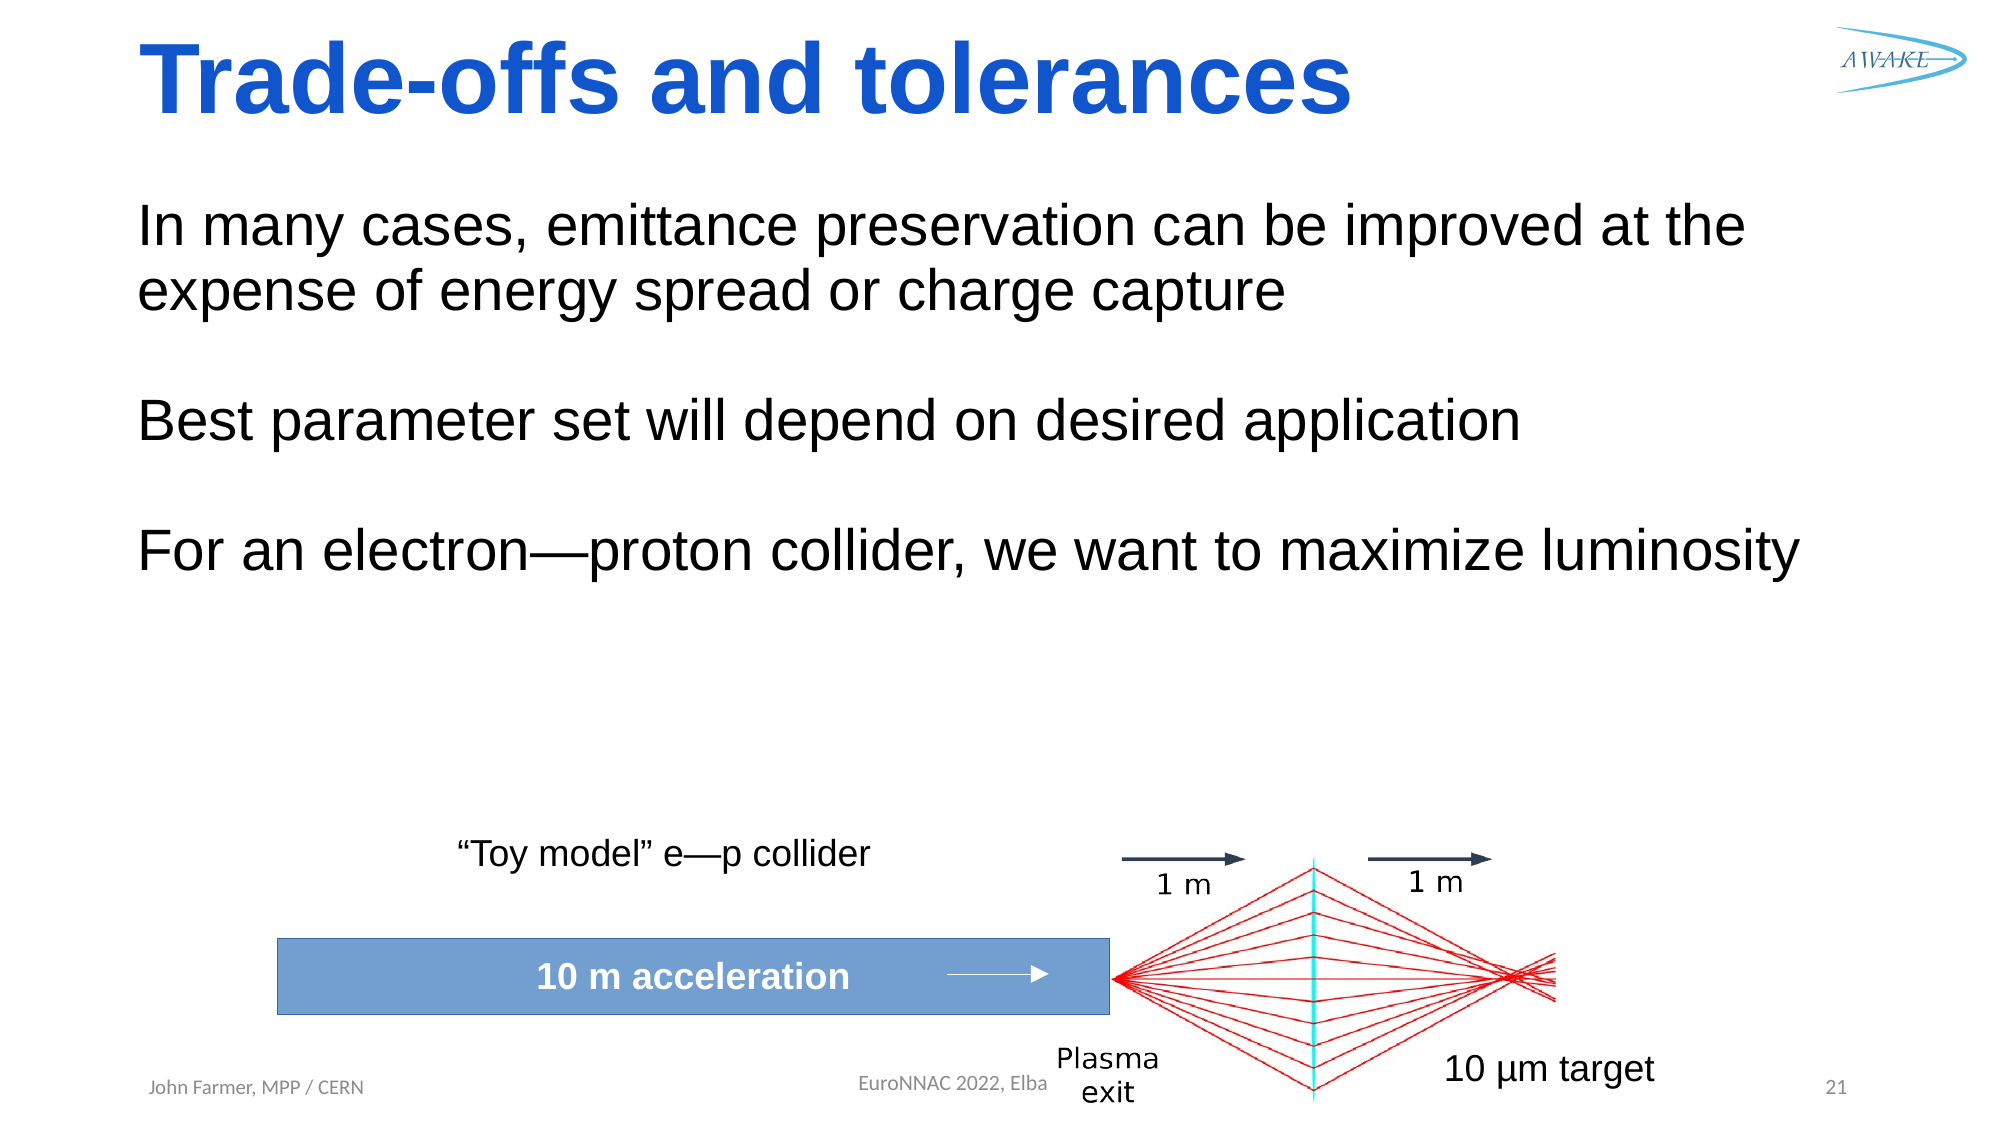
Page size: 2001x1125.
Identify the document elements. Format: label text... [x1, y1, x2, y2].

text_box “Toy model” e—p collider [442, 824, 887, 882]
title Trade-offs and tolerances [139, 22, 1759, 135]
text_box 10 µm target [1429, 1039, 1670, 1097]
picture [1032, 842, 1582, 1125]
list In many cases, emittance preservation can be improved at the expense of energy spread or charge capture Best parameter set will depend on desired application For an electron—proton collider, we want to maximize luminosity [137, 192, 1863, 1028]
text_box 10 m acceleration [277, 938, 1110, 1015]
picture [1837, 27, 1967, 93]
